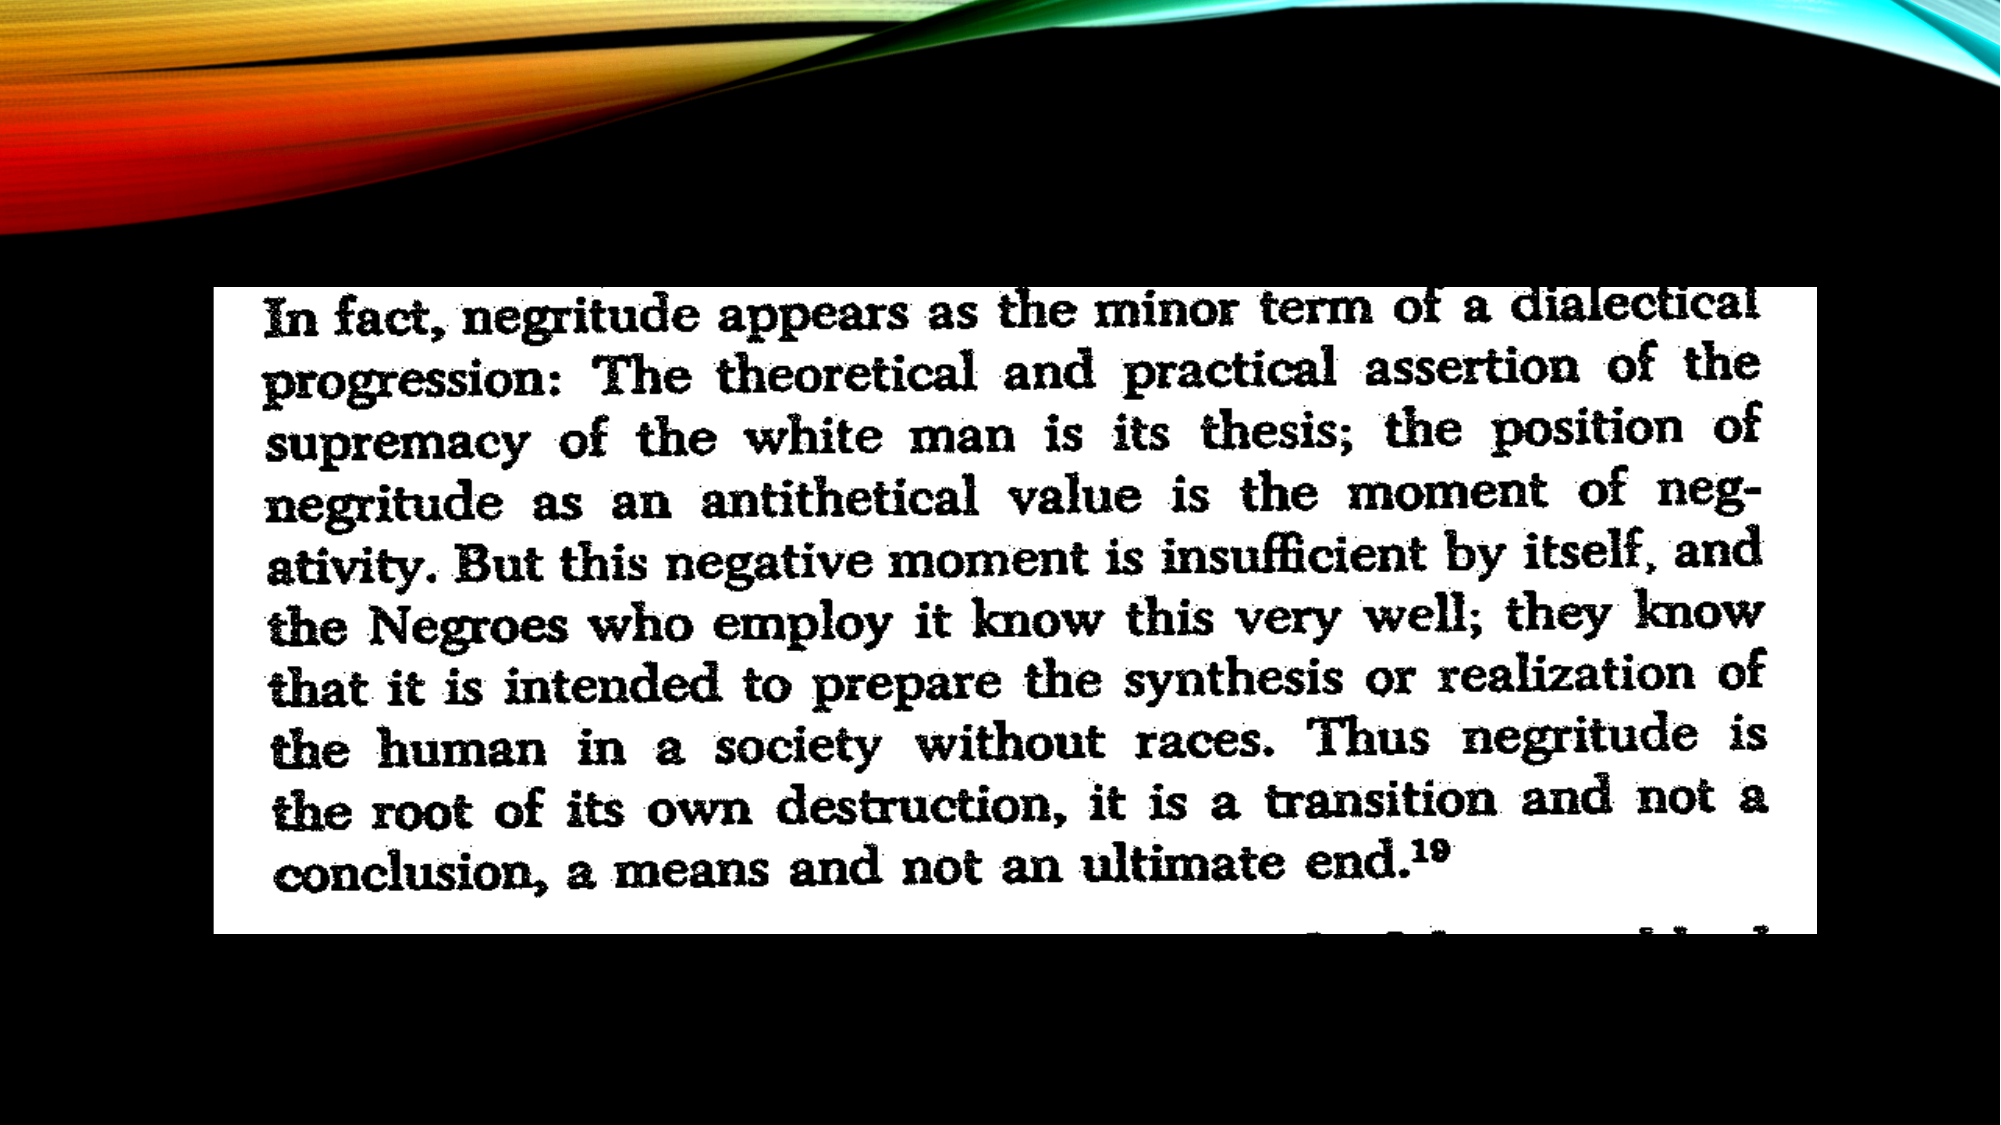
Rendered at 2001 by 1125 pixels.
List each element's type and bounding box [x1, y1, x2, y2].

picture [213, 287, 1817, 934]
